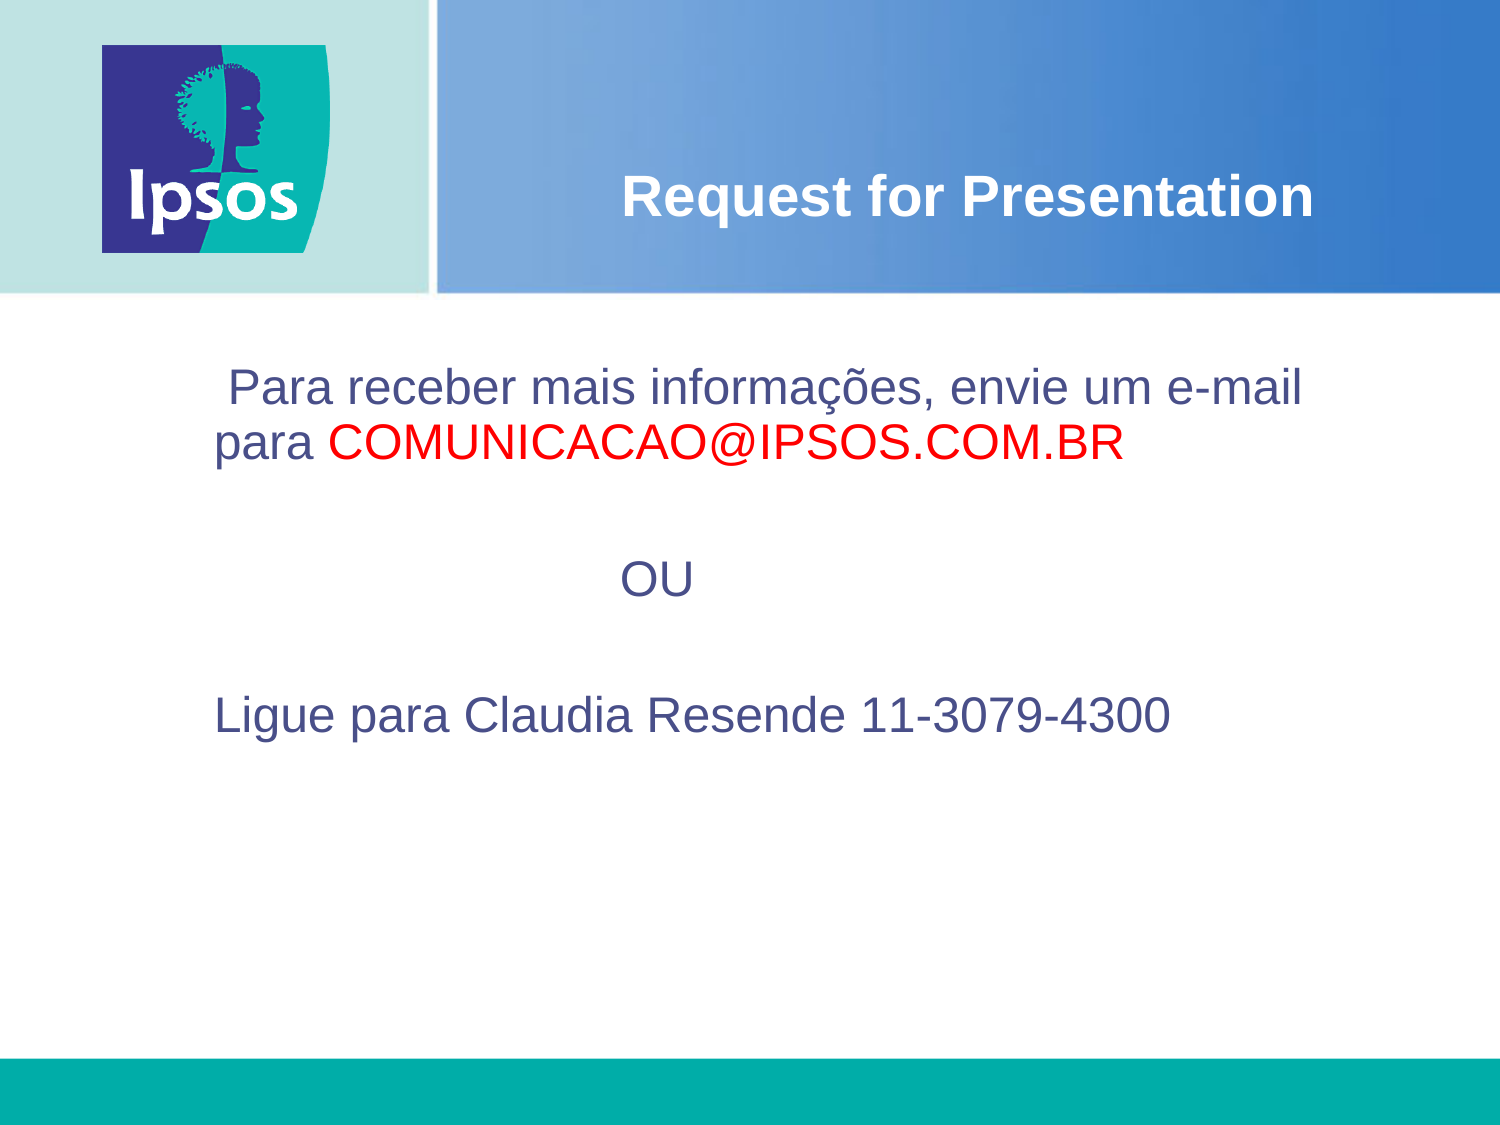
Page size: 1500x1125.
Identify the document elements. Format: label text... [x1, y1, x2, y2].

text_box Para receber mais informações, envie um e-mail para COMUNICACAO@IPSOS.COM.BR OU Ligue para Claudia Resende 11-3079-4300 [123, 292, 1399, 1035]
picture [0, 0, 1500, 300]
subtitle Request for Presentation [462, 151, 1475, 237]
